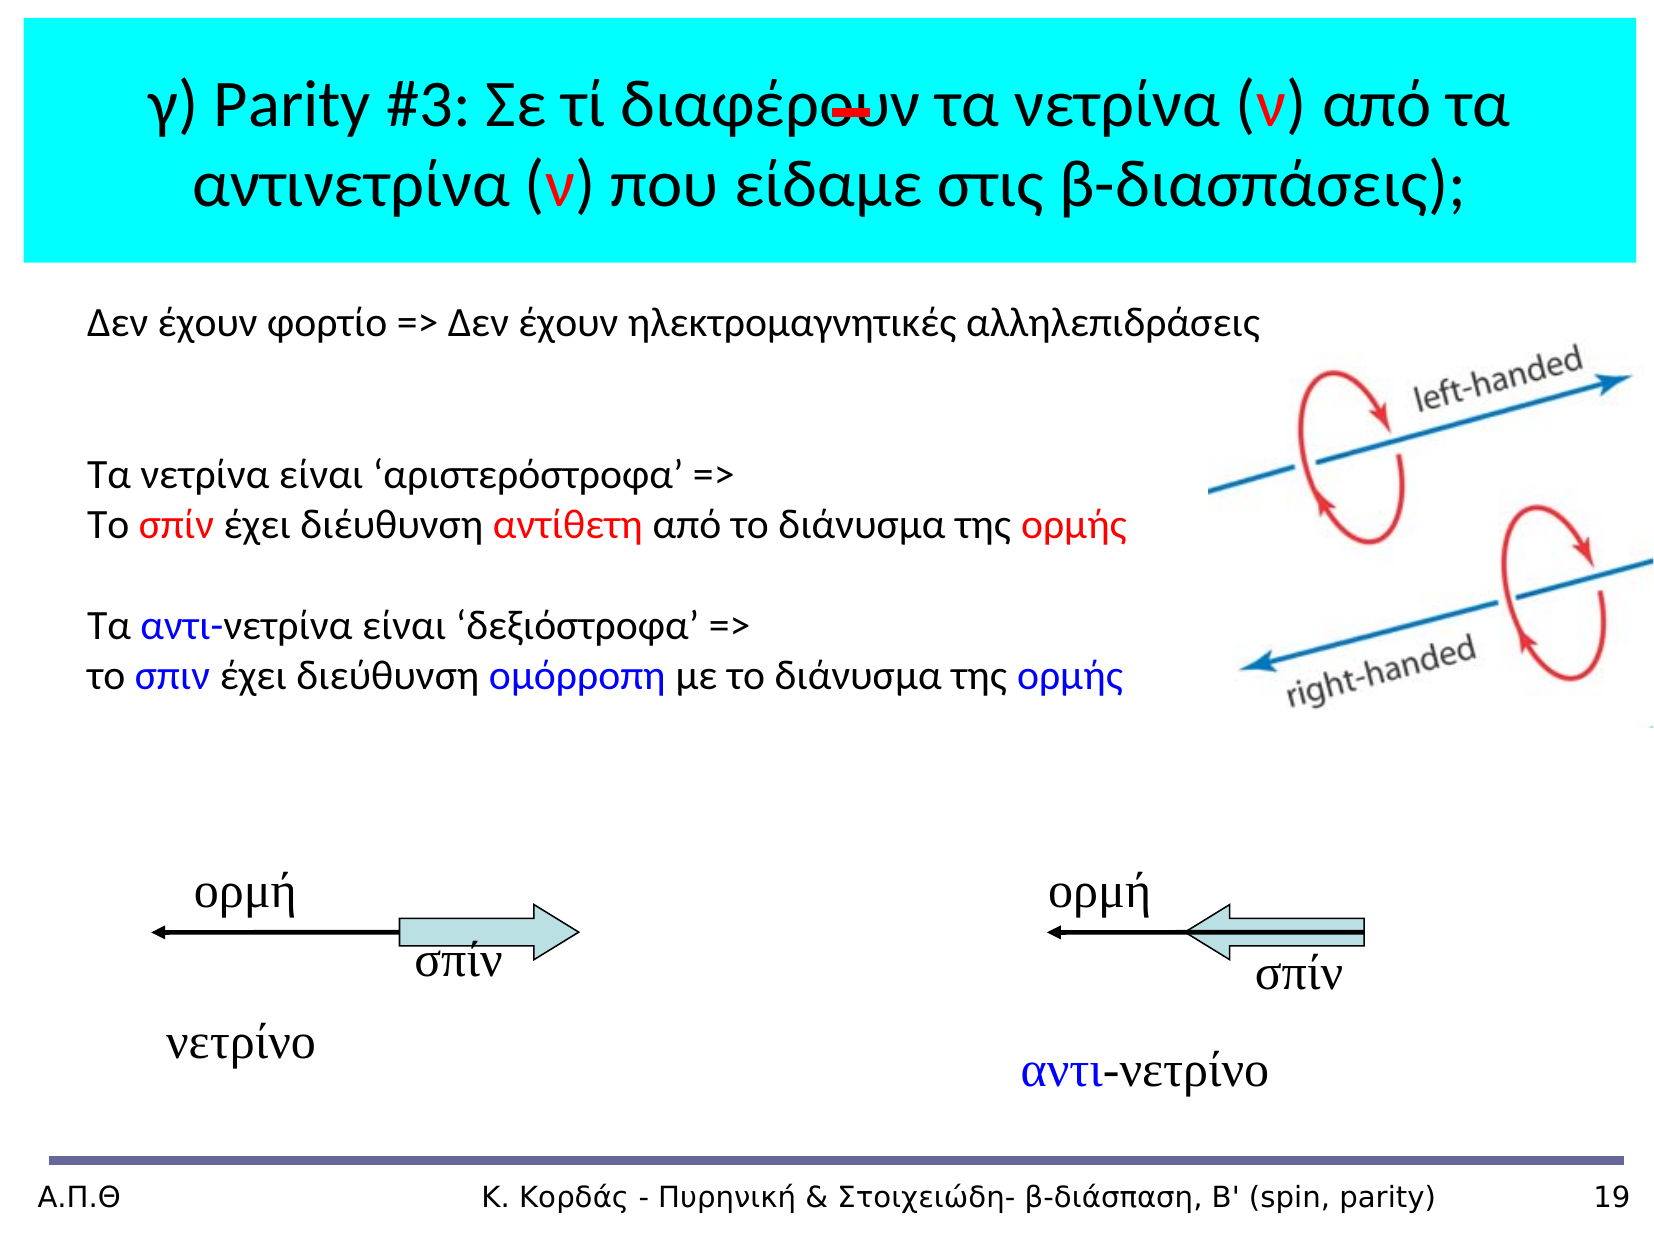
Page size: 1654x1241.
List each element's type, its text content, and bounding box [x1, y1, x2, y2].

text_box [1190, 904, 1365, 929]
text_box Δεν έχουν φορτίο => Δεν έχουν ηλεκτρομαγνητικές αλληλεπιδράσεις Τα νετρίνα είναι ‘αριστερόστροφα’ => Το σπίν έχει διέυθυνση αντίθετη από το διάνυσμα της ορμής Τα αντι-νετρίνα είναι ‘δεξιόστροφα’ => το σπιν έχει διεύθυνση ομόρροπη με το διάνυσμα της ορμής [71, 297, 1433, 775]
text_box ορμή [1033, 849, 1227, 925]
text_box σπίν [1240, 932, 1461, 1008]
text_box [1189, 935, 1240, 960]
text_box αντι-νετρίνο [1005, 1028, 1489, 1104]
text_box ορμή [179, 849, 373, 925]
text_box νετρίνο [151, 1000, 634, 1077]
text_box γ) Parity #3: Σε τί διαφέρουν τα νετρίνα (ν) από τα αντινετρίνα (ν) που είδαμε στις β-διασπάσεις); [23, 17, 1637, 263]
picture [1433, 326, 1654, 728]
text_box [533, 904, 556, 918]
text_box σπίν [399, 918, 621, 994]
